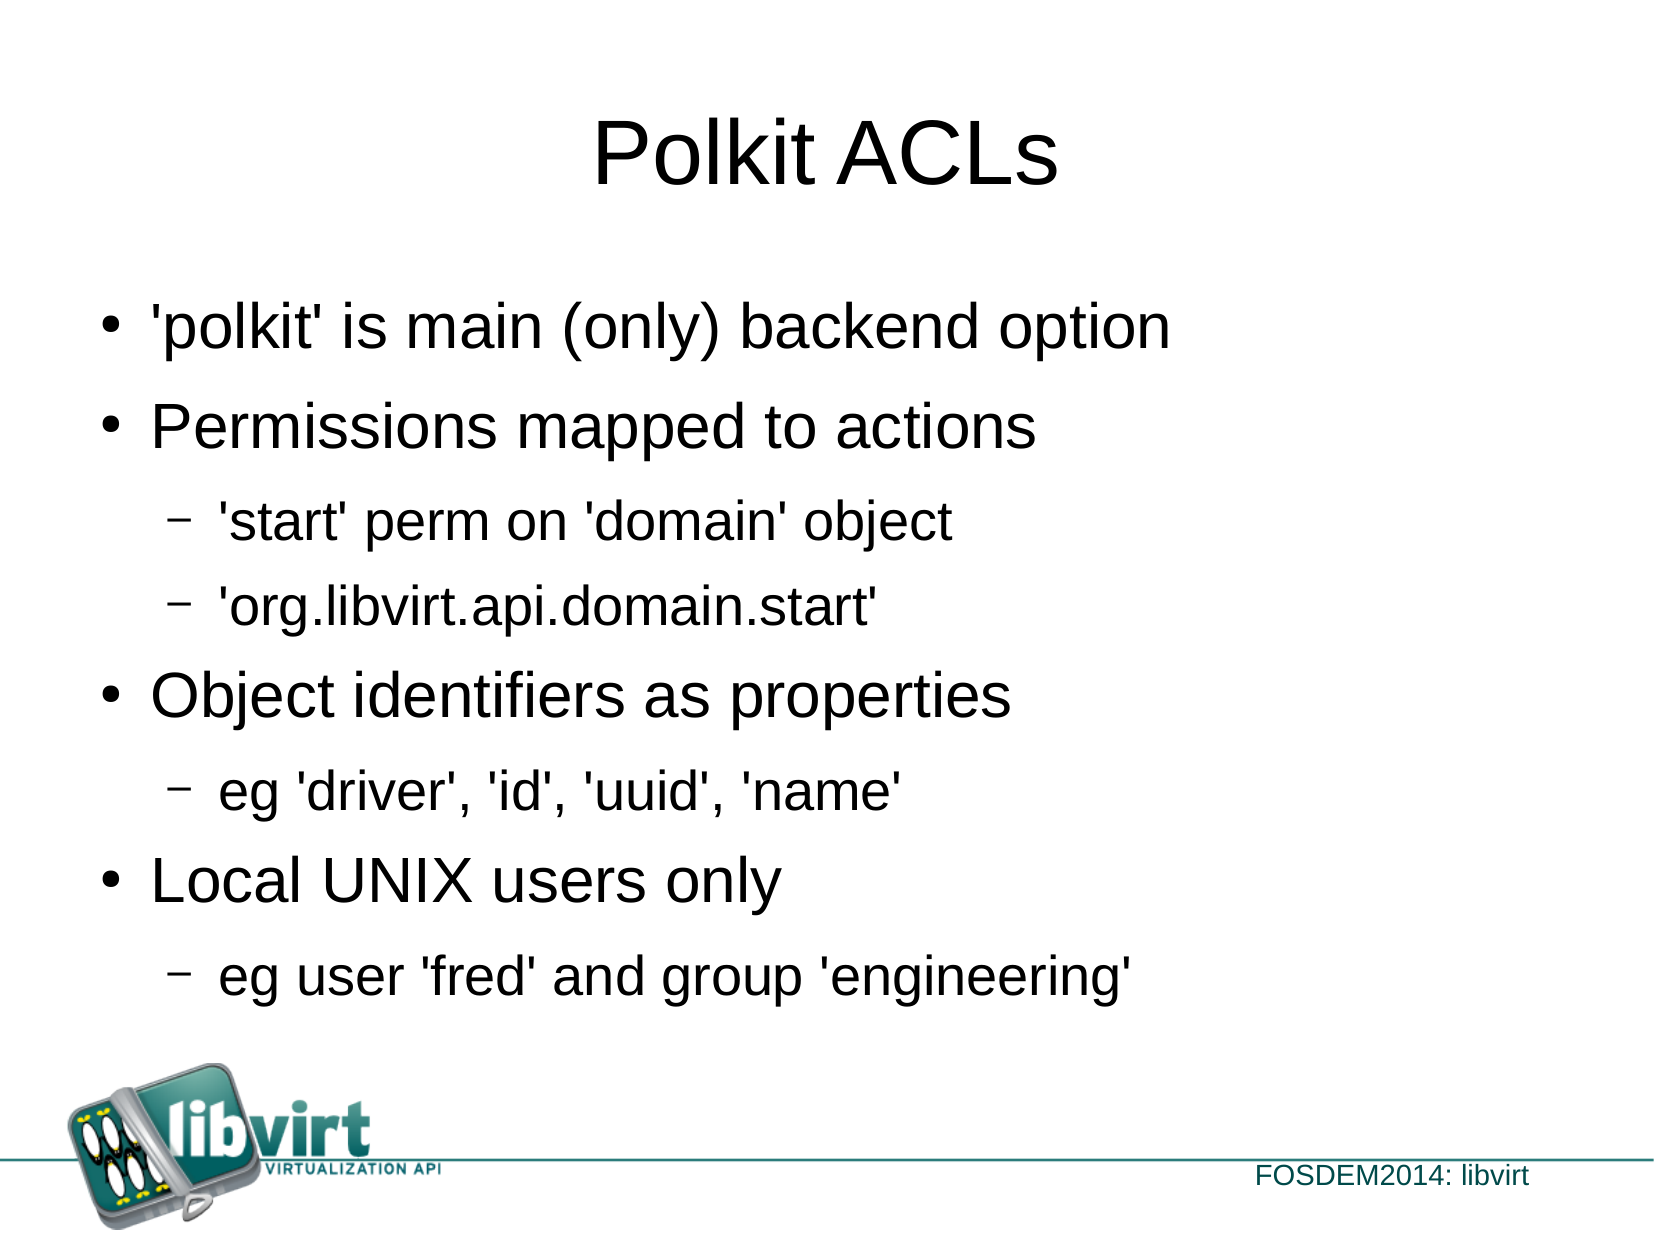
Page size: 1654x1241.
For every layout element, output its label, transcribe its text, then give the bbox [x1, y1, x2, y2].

list 'polkit' is main (only) backend option Permissions mapped to actions 'start' perm on 'domain' object 'org.libvirt.api.domain.start' Object identifiers as properties eg 'driver', 'id', 'uuid', 'name' Local UNIX users only eg user 'fred' and group 'engineering' [82, 290, 1571, 1010]
title Polkit ACLs [82, 49, 1571, 257]
picture [0, 1063, 1654, 1230]
